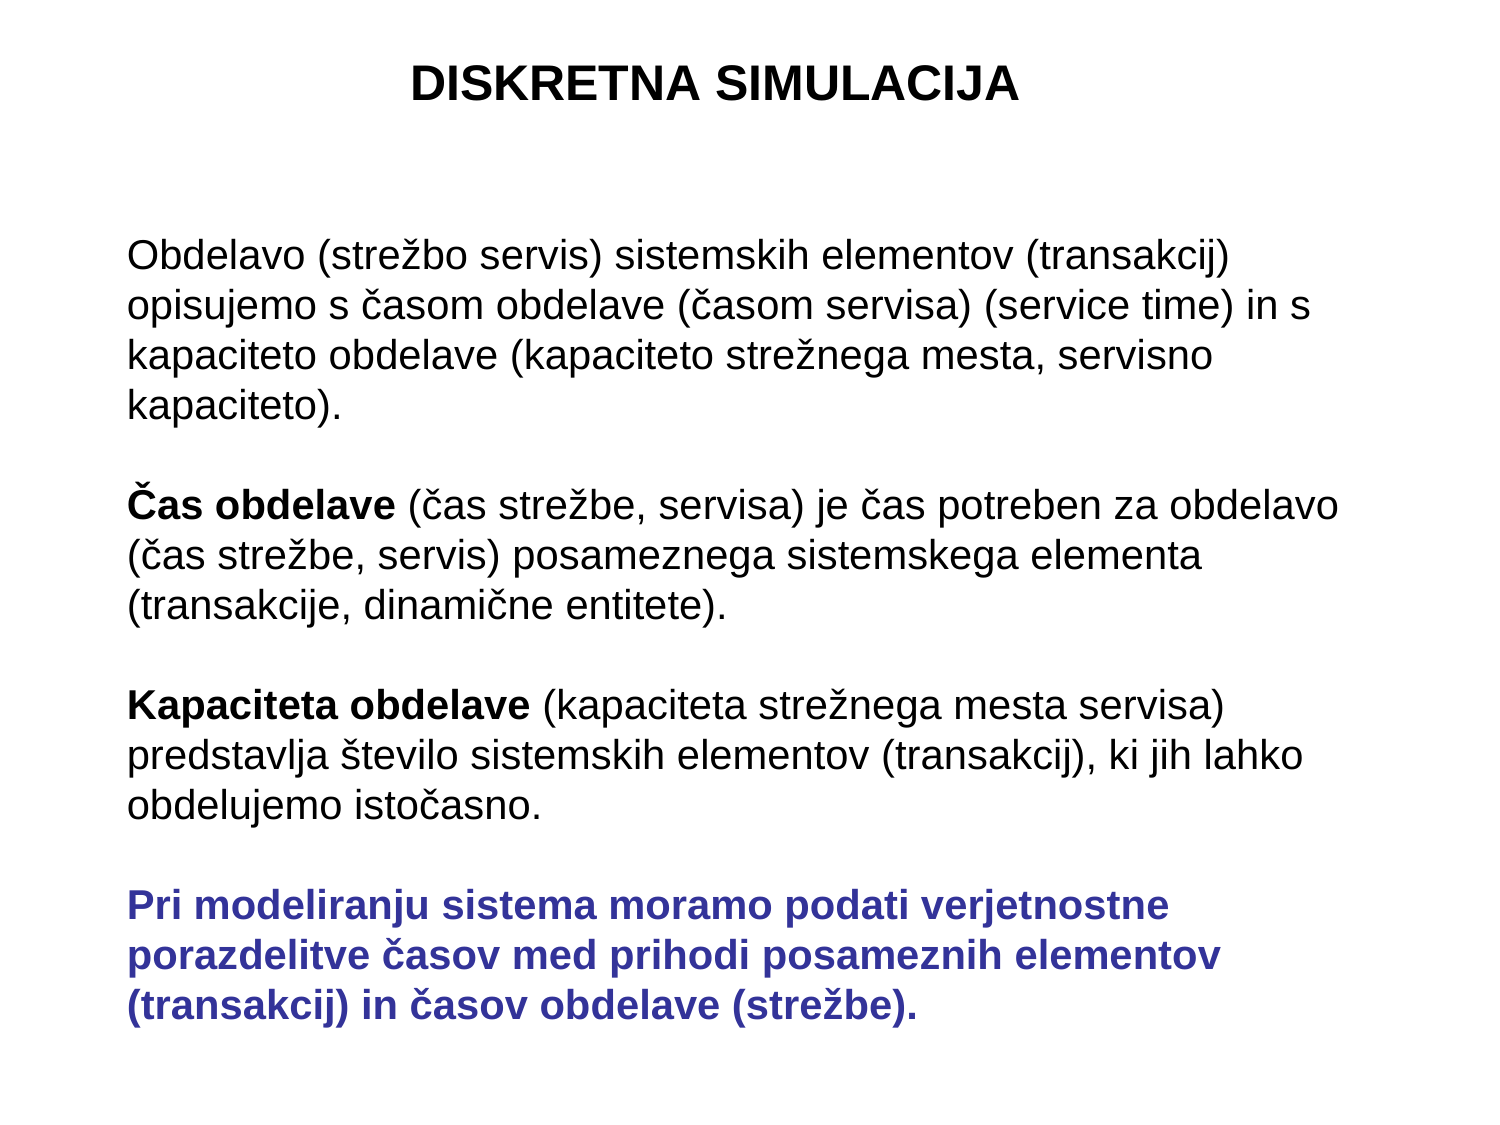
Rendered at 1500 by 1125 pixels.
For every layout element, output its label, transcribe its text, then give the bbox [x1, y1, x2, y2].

text_box Obdelavo (strežbo servis) sistemskih elementov (transakcij) opisujemo s časom obdelave (časom servisa) (service time) in s kapaciteto obdelave (kapaciteto strežnega mesta, servisno kapaciteto). Čas obdelave (čas strežbe, servisa) je čas potreben za obdelavo (čas strežbe, servis) posameznega sistemskega elementa (transakcije, dinamične entitete). Kapaciteta obdelave (kapaciteta strežnega mesta servisa) predstavlja število sistemskih elementov (transakcij), ki jih lahko obdelujemo istočasno. Pri modeliranju sistema moramo podati verjetnostne porazdelitve časov med prihodi posameznih elementov (transakcij) in časov obdelave (strežbe). [112, 219, 1381, 1036]
text_box DISKRETNA SIMULACIJA [395, 42, 1353, 119]
